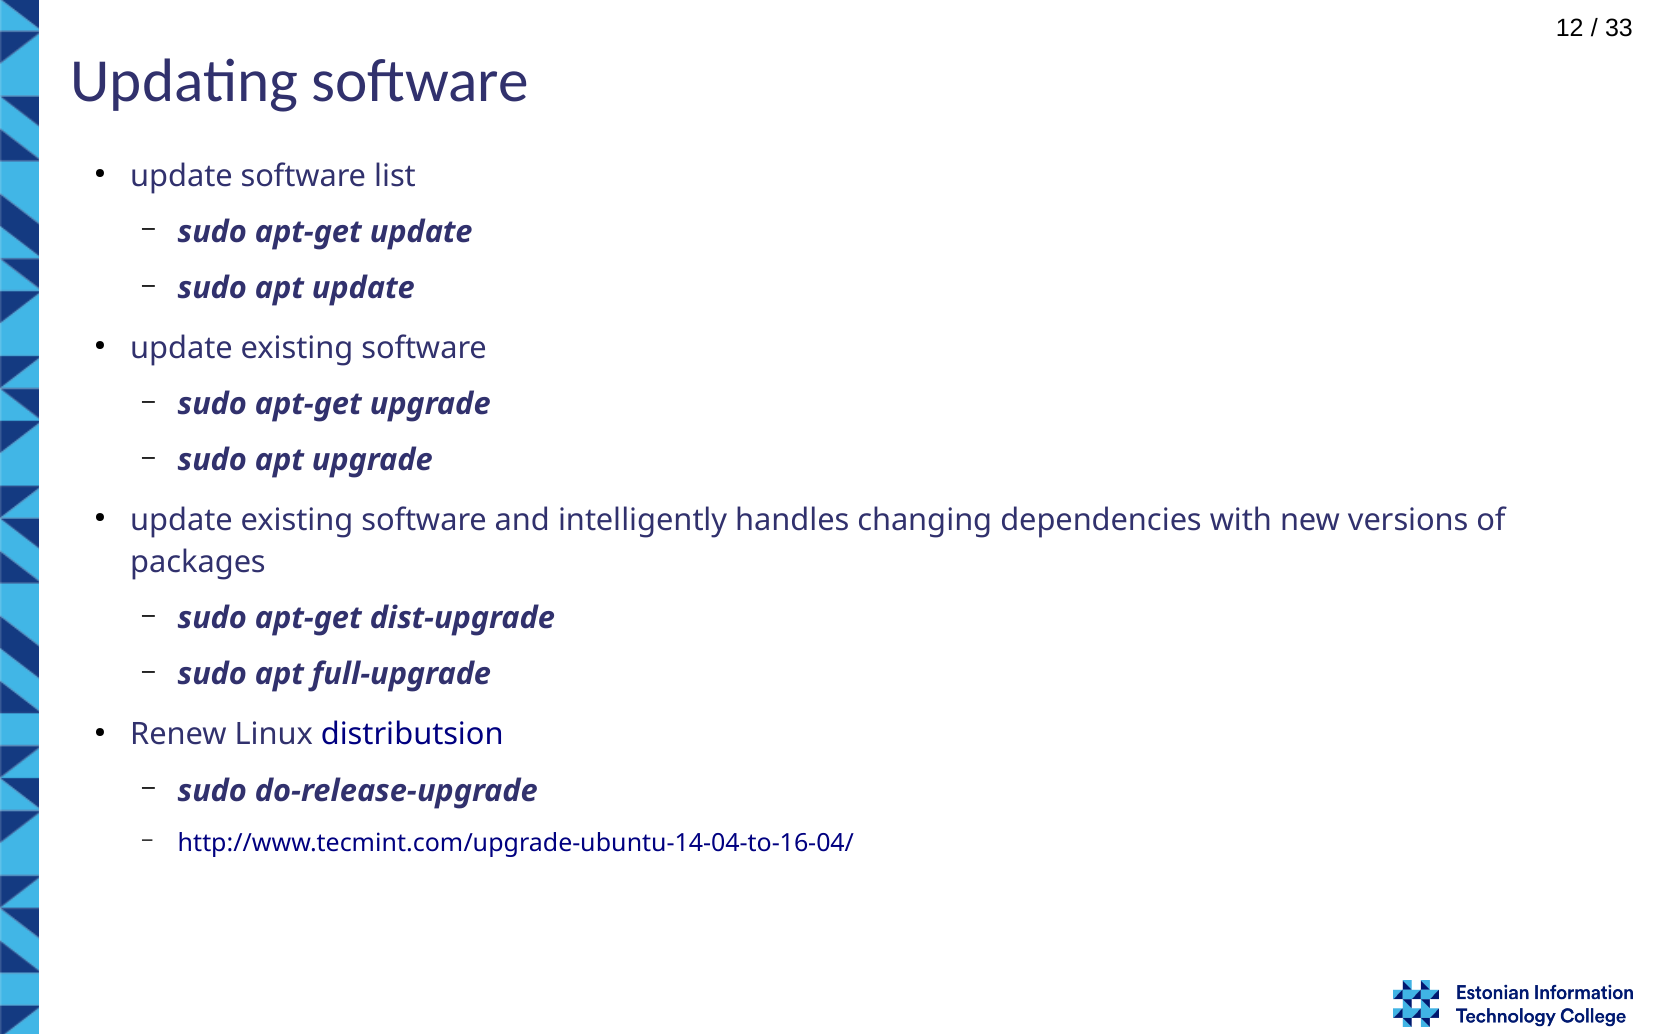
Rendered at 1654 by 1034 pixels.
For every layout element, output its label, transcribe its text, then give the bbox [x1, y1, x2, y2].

title Updating software [70, 41, 1630, 130]
picture [1393, 980, 1633, 1027]
list update software list sudo apt-get update sudo apt update update existing software sudo apt-get upgrade sudo apt upgrade update existing software and intelligently handles changing dependencies with new versions of packages sudo apt-get dist-upgrade sudo apt full-upgrade Renew Linux distributsion sudo do-release-upgrade http://www.tecmint.com/upgrade-ubuntu-14-04-to-16-04/ [82, 153, 1538, 872]
